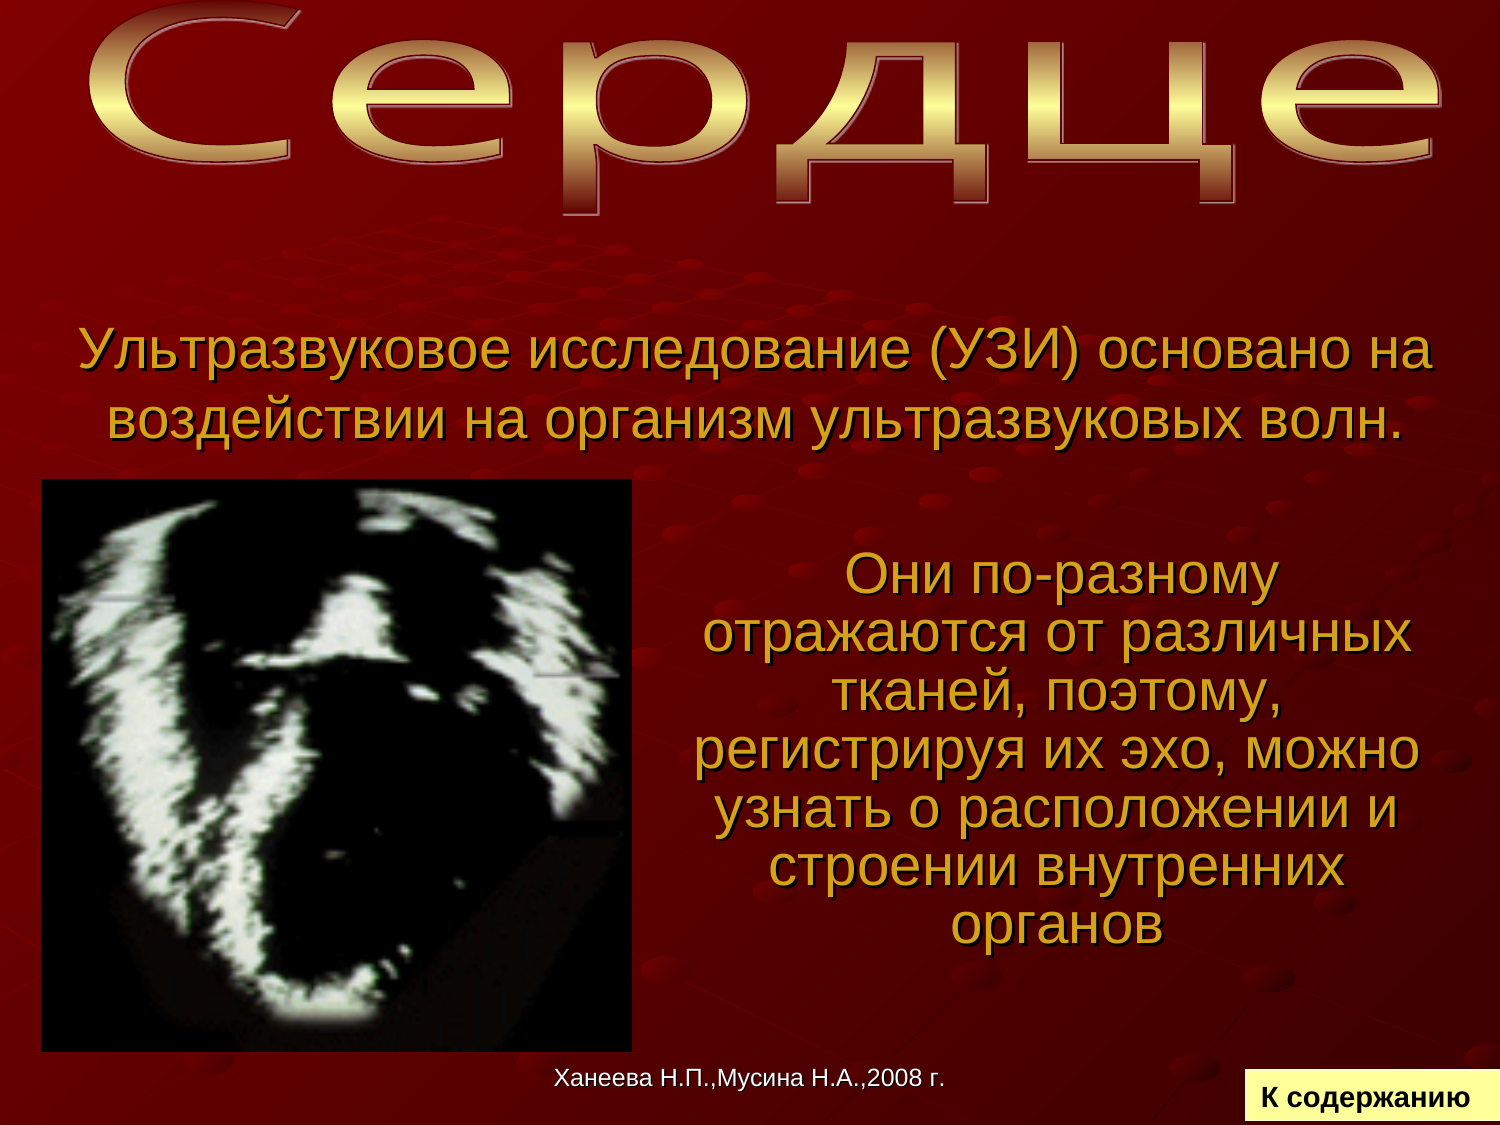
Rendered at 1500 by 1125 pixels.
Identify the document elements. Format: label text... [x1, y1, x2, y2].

text_box Сердце [1260, 39, 1439, 163]
picture [41, 479, 632, 1052]
text_box Сердце [562, 39, 747, 213]
text_box Сердце [1026, 41, 1233, 201]
text_box К содержанию [1246, 1070, 1500, 1121]
text_box Сердце [88, 0, 299, 163]
text_box Сердце [331, 39, 510, 163]
text_box Ультразвуковое исследование (УЗИ) основано на воздействии на организм ультразвуковых волн. [53, 302, 1459, 458]
text_box Сердце [775, 41, 986, 201]
list Они по-разному отражаются от различных тканей, поэтому, регистрируя их эхо, можно узнать о расположении и строении внутренних органов [632, 538, 1439, 1047]
